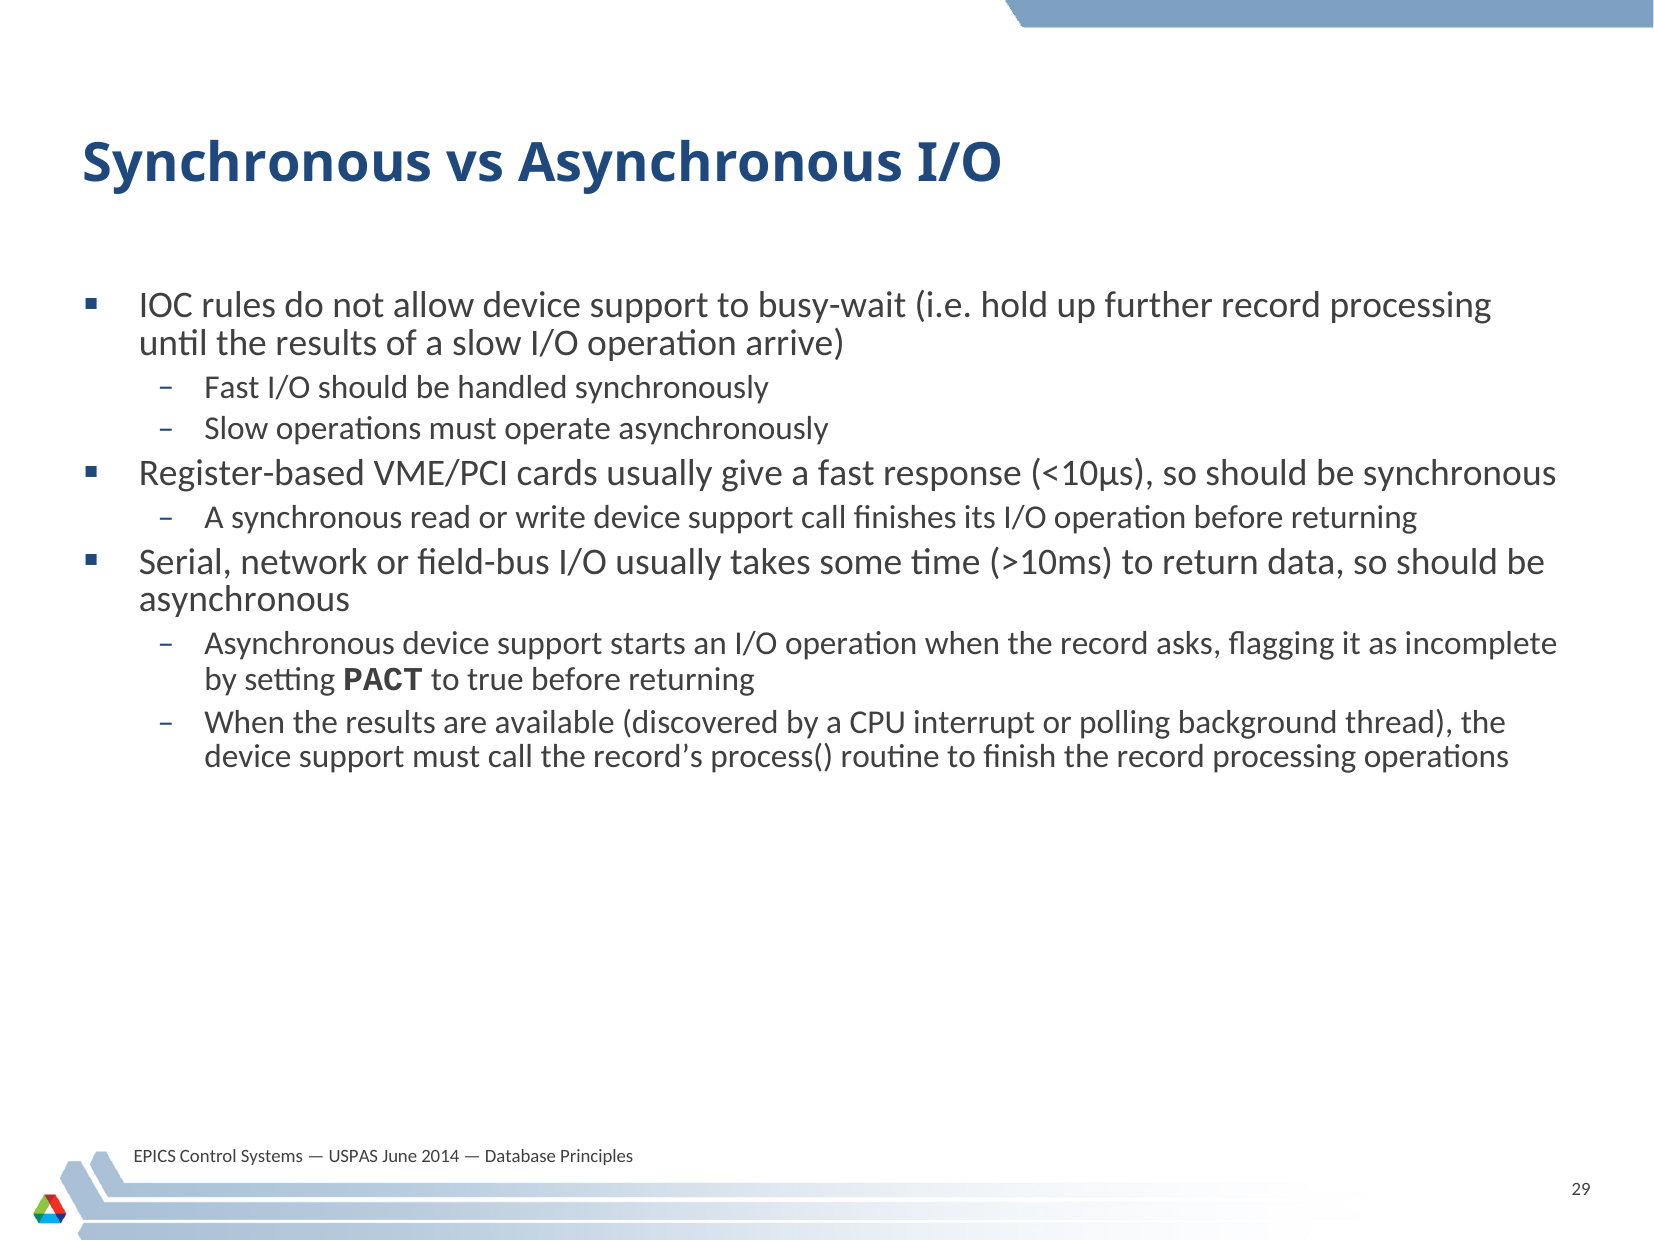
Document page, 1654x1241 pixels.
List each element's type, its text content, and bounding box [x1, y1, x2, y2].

picture [0, 1143, 1654, 1240]
picture [0, 0, 1654, 29]
list IOC rules do not allow device support to busy-wait (i.e. hold up further record processing until the results of a slow I/O operation arrive) Fast I/O should be handled synchronously Slow operations must operate asynchronously Register-based VME/PCI cards usually give a fast response (<10µs), so should be synchronous A synchronous read or write device support call finishes its I/O operation before returning Serial, network or field-bus I/O usually takes some time (>10ms) to return data, so should be asynchronous Asynchronous device support starts an I/O operation when the record asks, flagging it as incomplete by setting PACT to true before returning When the results are available (discovered by a CPU interrupt or polling background thread), the device support must call the record’s process() routine to finish the record processing operations [82, 289, 1571, 865]
title Synchronous vs Asynchronous I/O [82, 128, 1571, 192]
